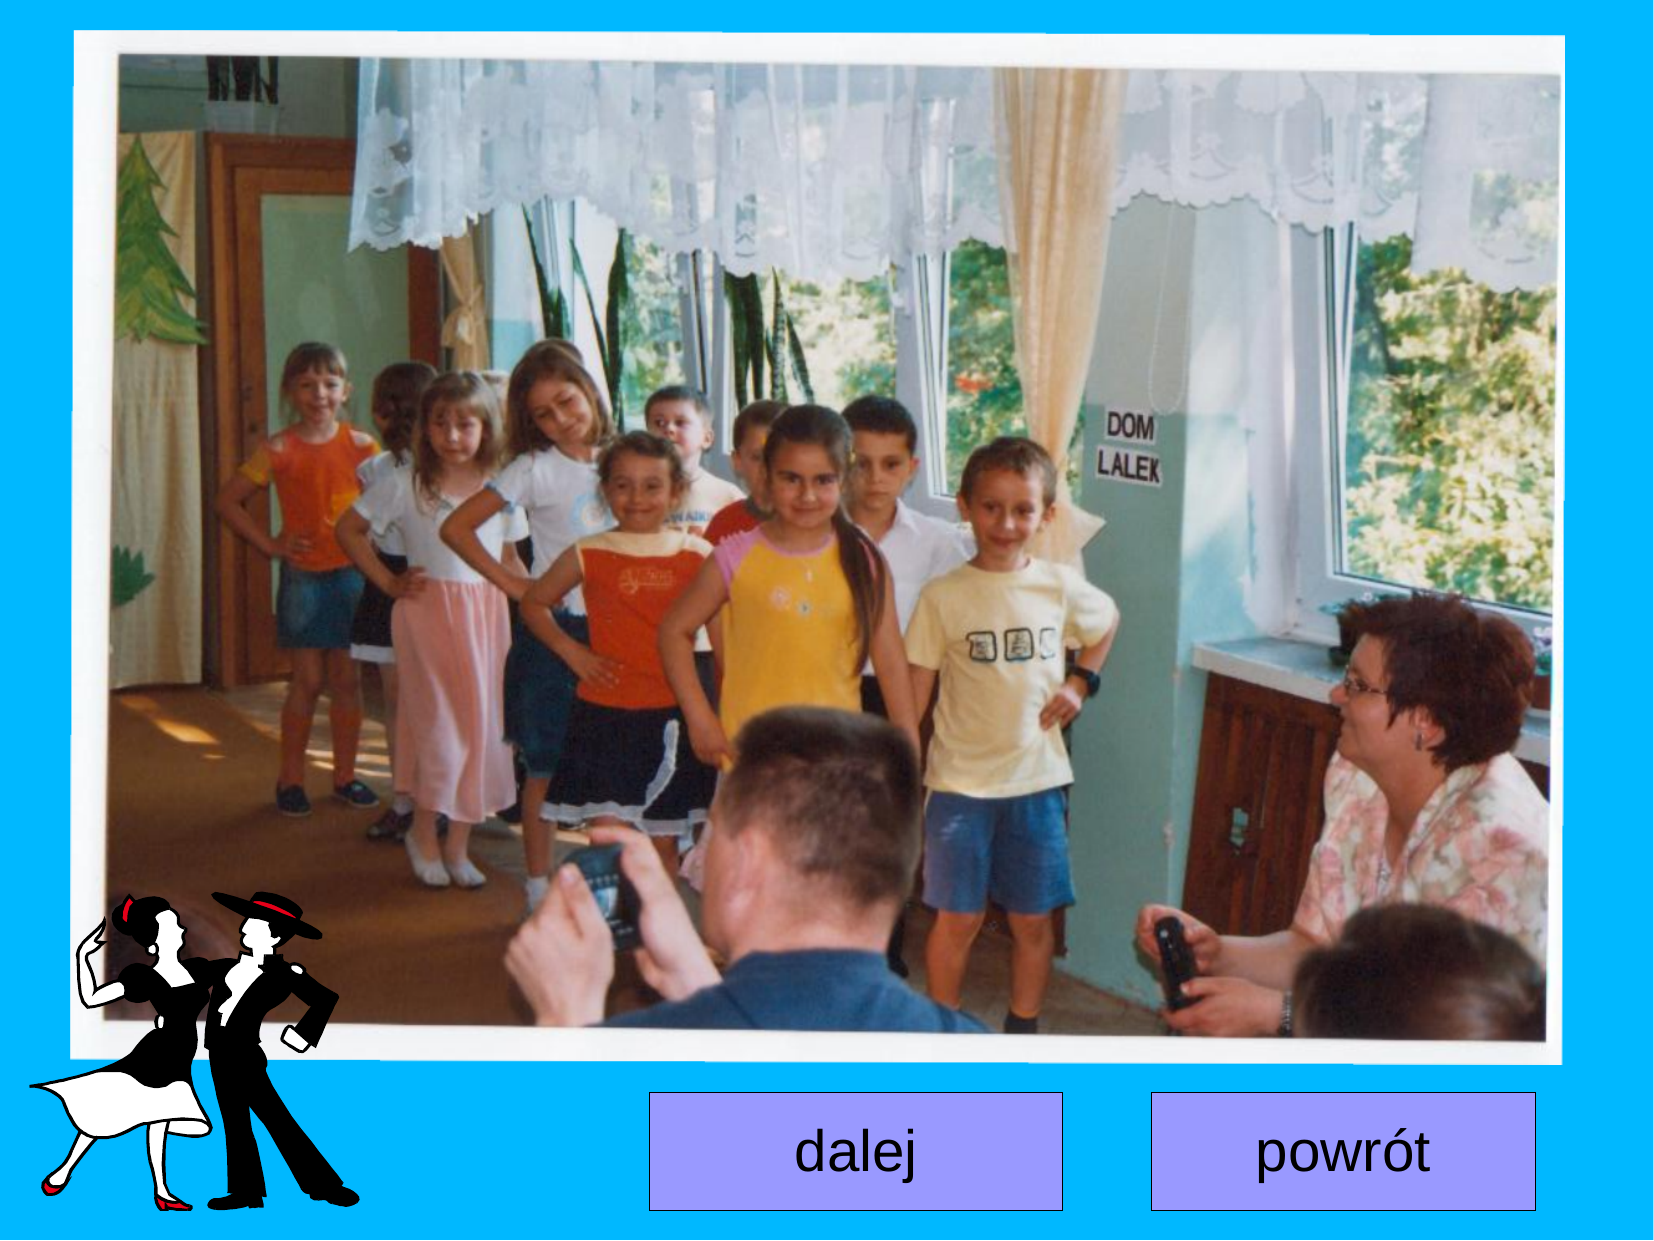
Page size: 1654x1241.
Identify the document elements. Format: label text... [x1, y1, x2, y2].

text_box dalej [649, 1092, 1063, 1211]
text_box powrót [1151, 1092, 1536, 1211]
picture [35, 31, 1564, 1210]
